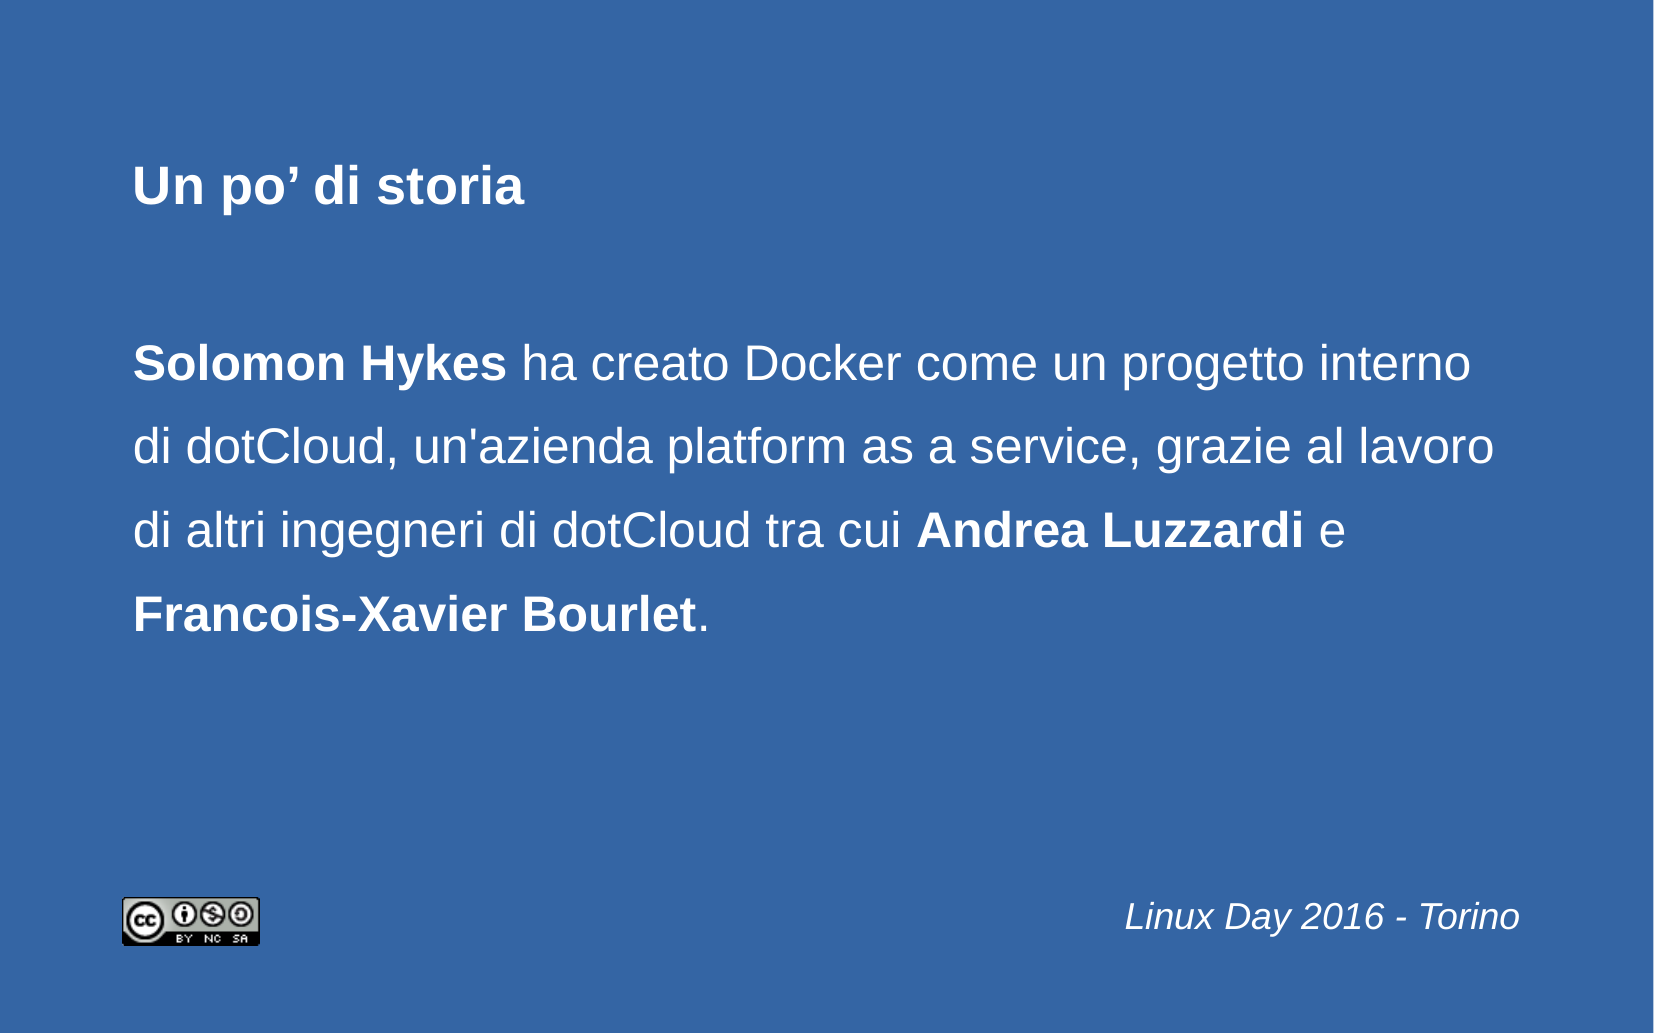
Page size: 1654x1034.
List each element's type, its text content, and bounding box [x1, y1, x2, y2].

text_box Linux Day 2016 - Torino [1109, 887, 1536, 1034]
text_box Un po’ di storia Solomon Hykes ha creato Docker come un progetto interno di dotCloud, un'azienda platform as a service, grazie al lavoro di altri ingegneri di dotCloud tra cui Andrea Luzzardi e Francois-Xavier Bourlet. [118, 118, 1536, 1034]
picture [122, 897, 260, 946]
